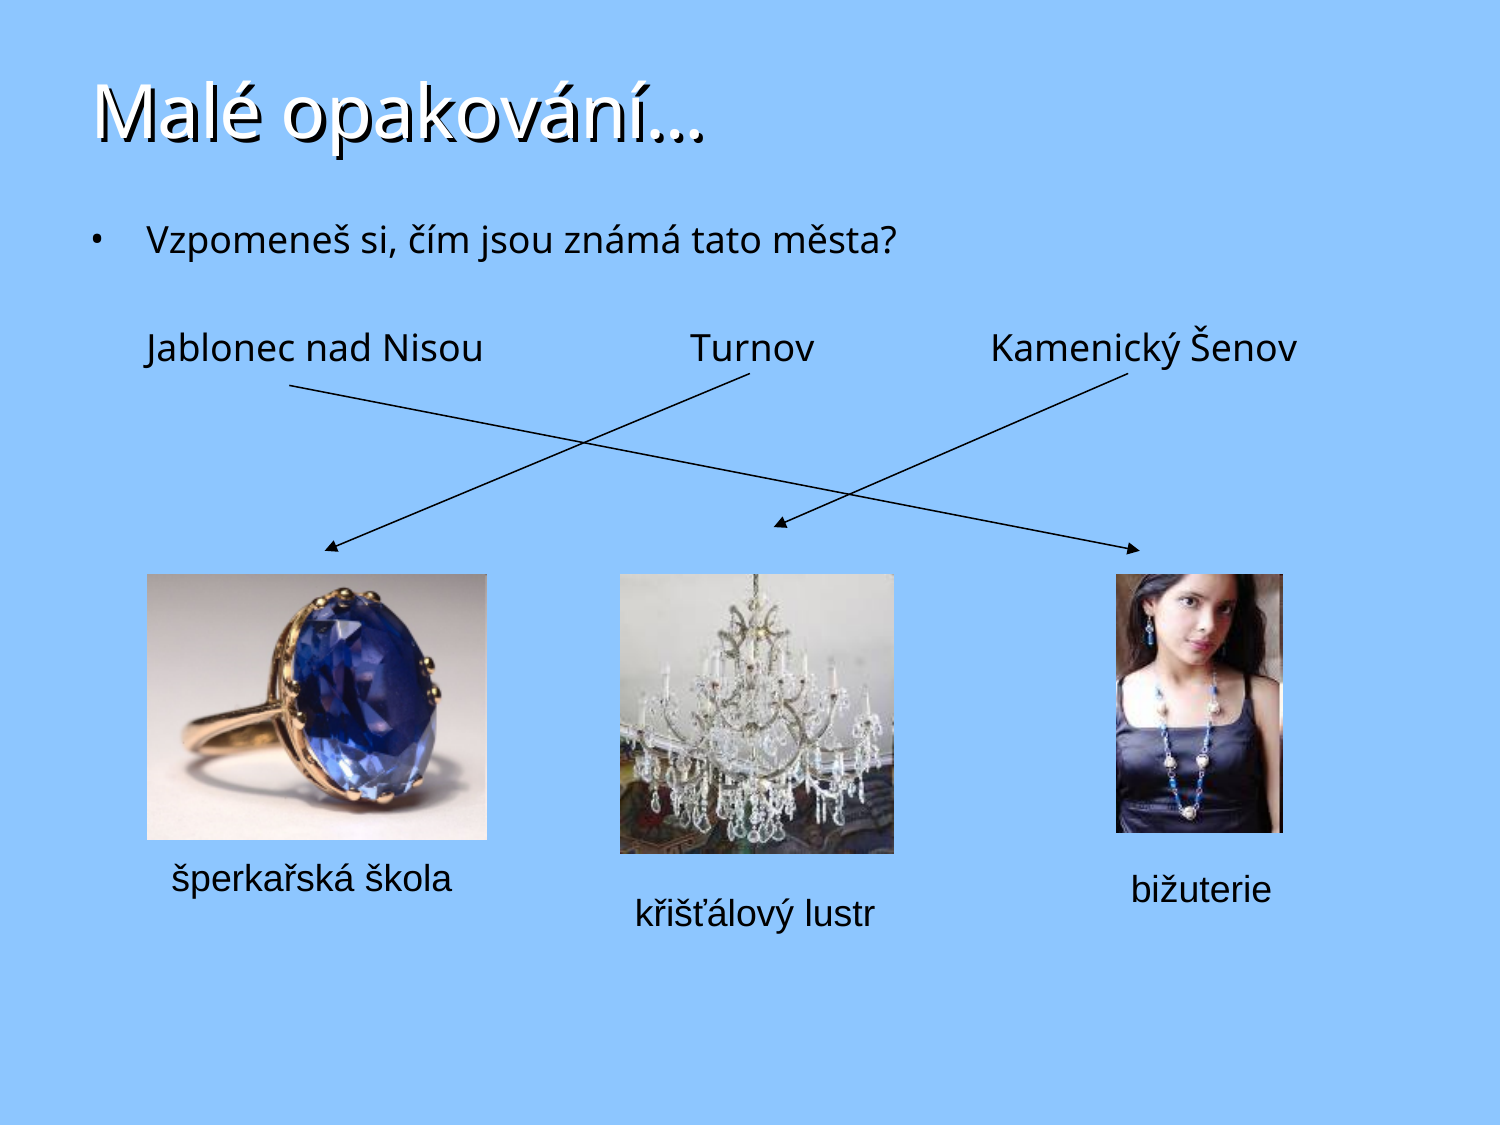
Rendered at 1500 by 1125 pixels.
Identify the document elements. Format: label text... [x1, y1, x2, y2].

picture [147, 574, 487, 840]
picture [1116, 574, 1283, 833]
list Vzpomeneš si, čím jsou známá tato města? Jablonec nad Nisou Turnov Kamenický Šenov [75, 208, 1426, 398]
text_box bižuterie [1116, 857, 1305, 919]
picture [620, 574, 894, 854]
title Malé opakování… [75, 45, 1426, 173]
text_box šperkařská škola [135, 846, 502, 907]
text_box křišťálový lustr [620, 881, 892, 942]
